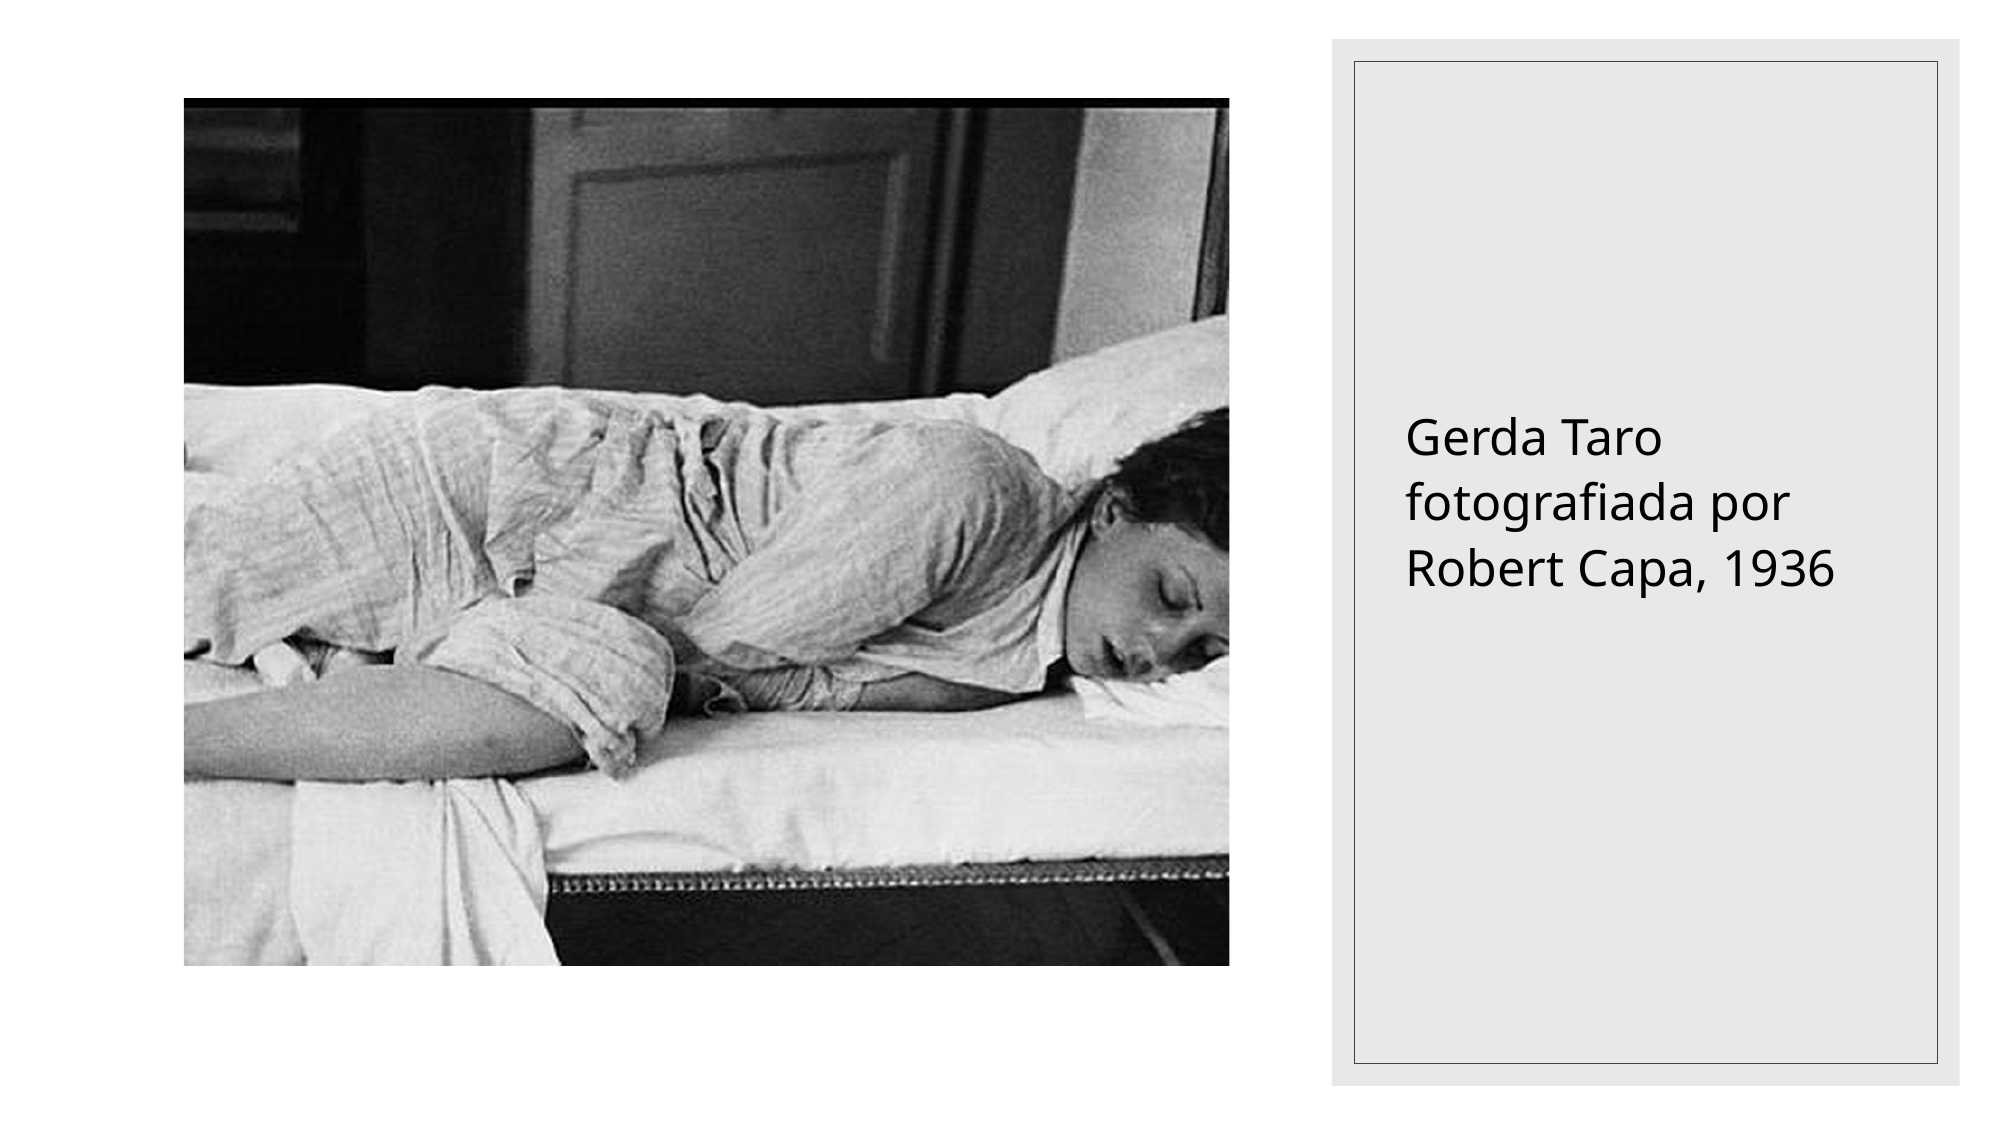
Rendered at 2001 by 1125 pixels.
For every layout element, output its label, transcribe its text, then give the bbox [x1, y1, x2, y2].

list Gerda Taro fotografiada por Robert Capa, 1936 [1390, 391, 1907, 968]
picture [183, 98, 1230, 966]
